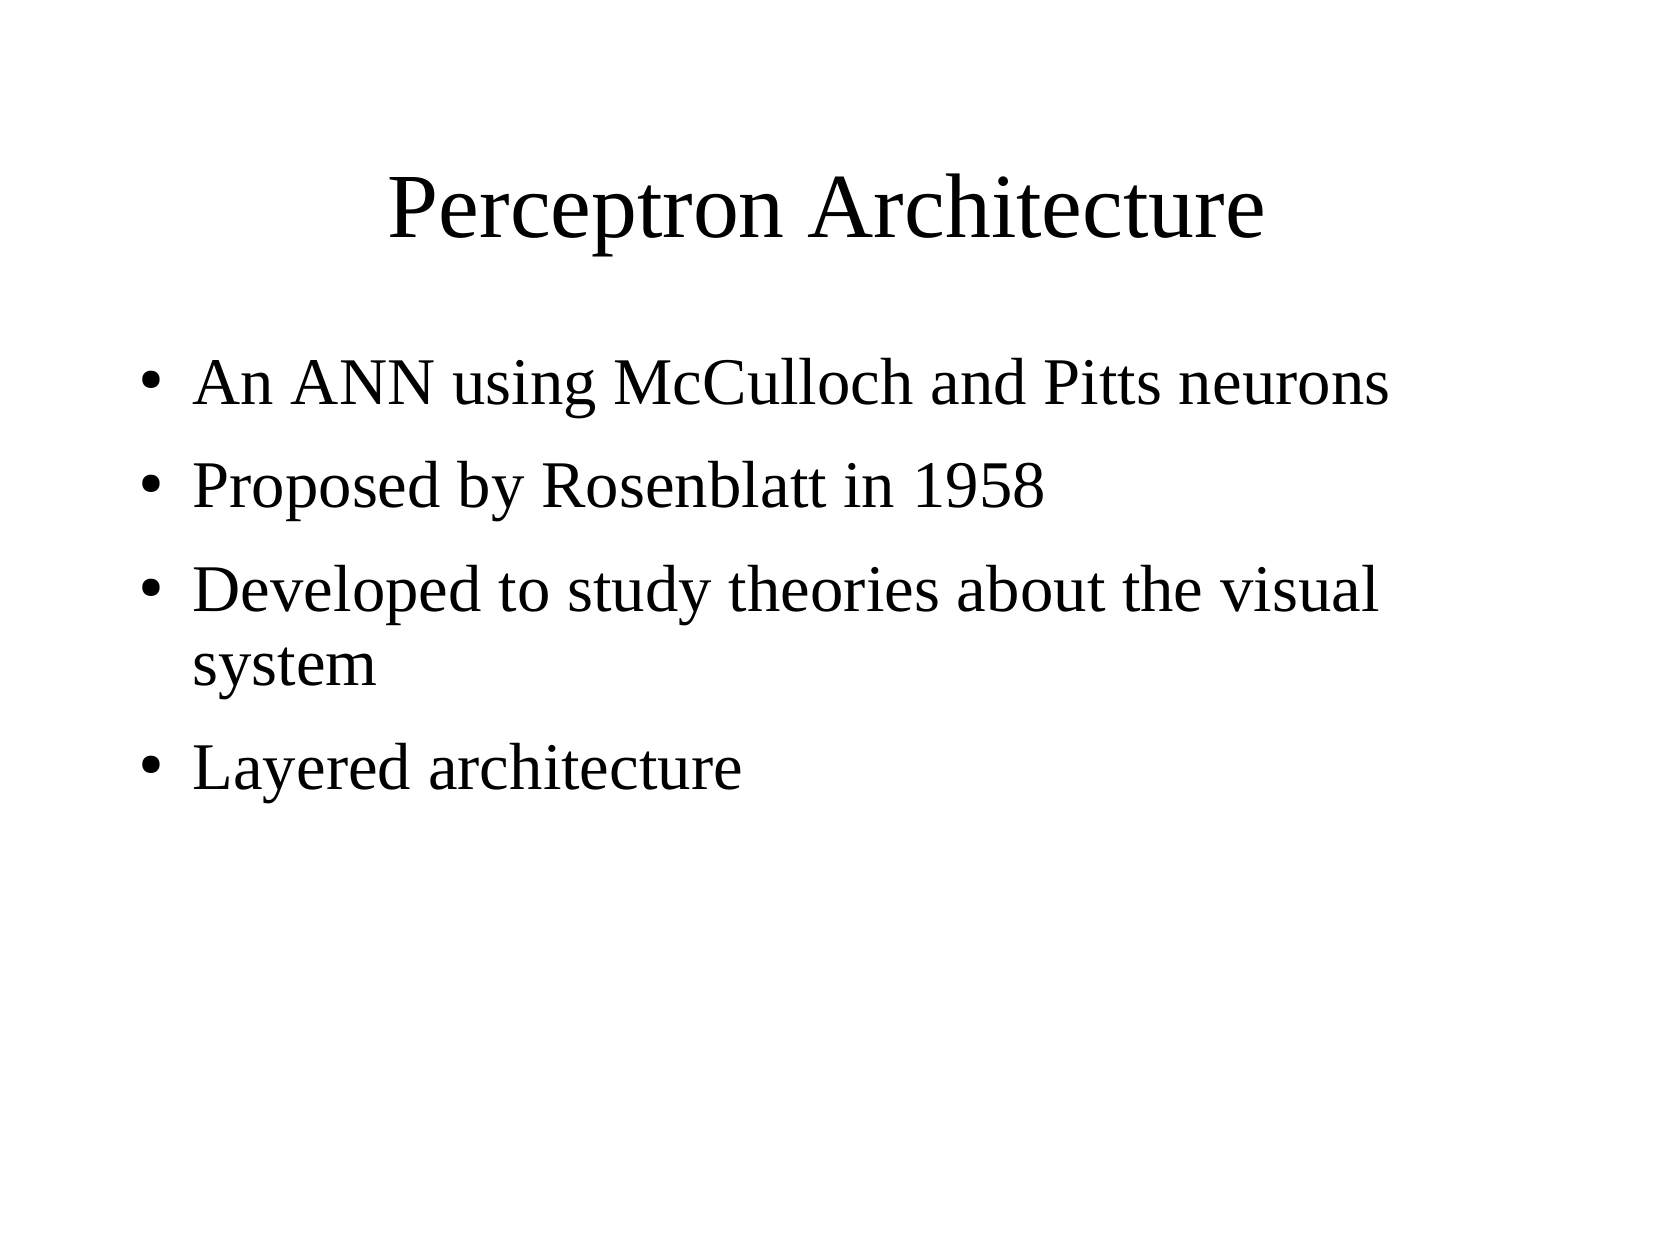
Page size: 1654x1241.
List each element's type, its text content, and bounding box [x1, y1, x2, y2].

list An ANN using McCulloch and Pitts neurons Proposed by Rosenblatt in 1958 Developed to study theories about the visual system Layered architecture [121, 344, 1534, 1127]
title Perceptron Architecture [121, 102, 1534, 311]
